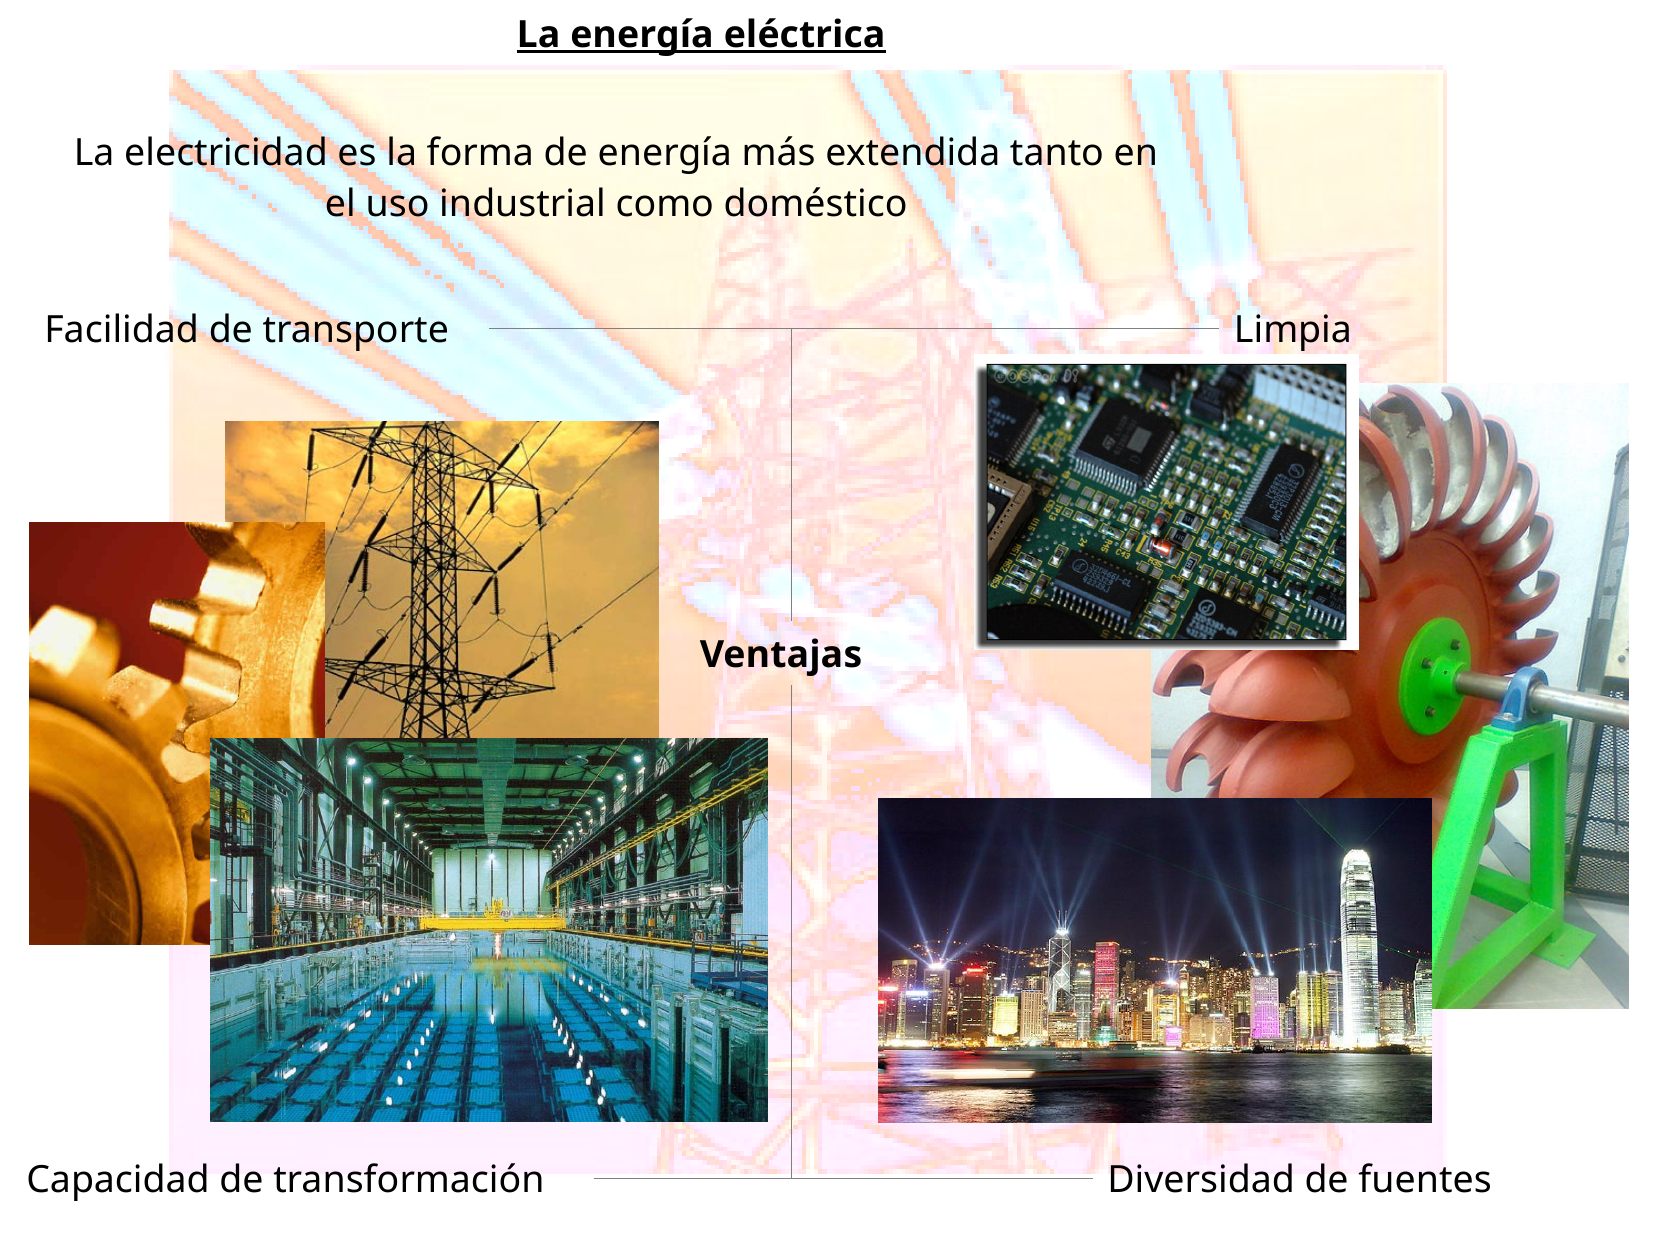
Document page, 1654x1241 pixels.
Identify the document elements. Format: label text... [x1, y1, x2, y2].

picture [0, 0, 1654, 1241]
text_box La energía eléctrica [501, 0, 951, 59]
text_box La electricidad es la forma de energía más extendida tanto en el uso industrial como doméstico [59, 118, 1259, 220]
text_box Ventajas [684, 620, 898, 679]
text_box Limpia [1218, 295, 1374, 354]
text_box Capacidad de transformación [11, 1145, 595, 1204]
text_box Facilidad de transporte [29, 295, 490, 354]
text_box Diversidad de fuentes [1092, 1145, 1535, 1204]
